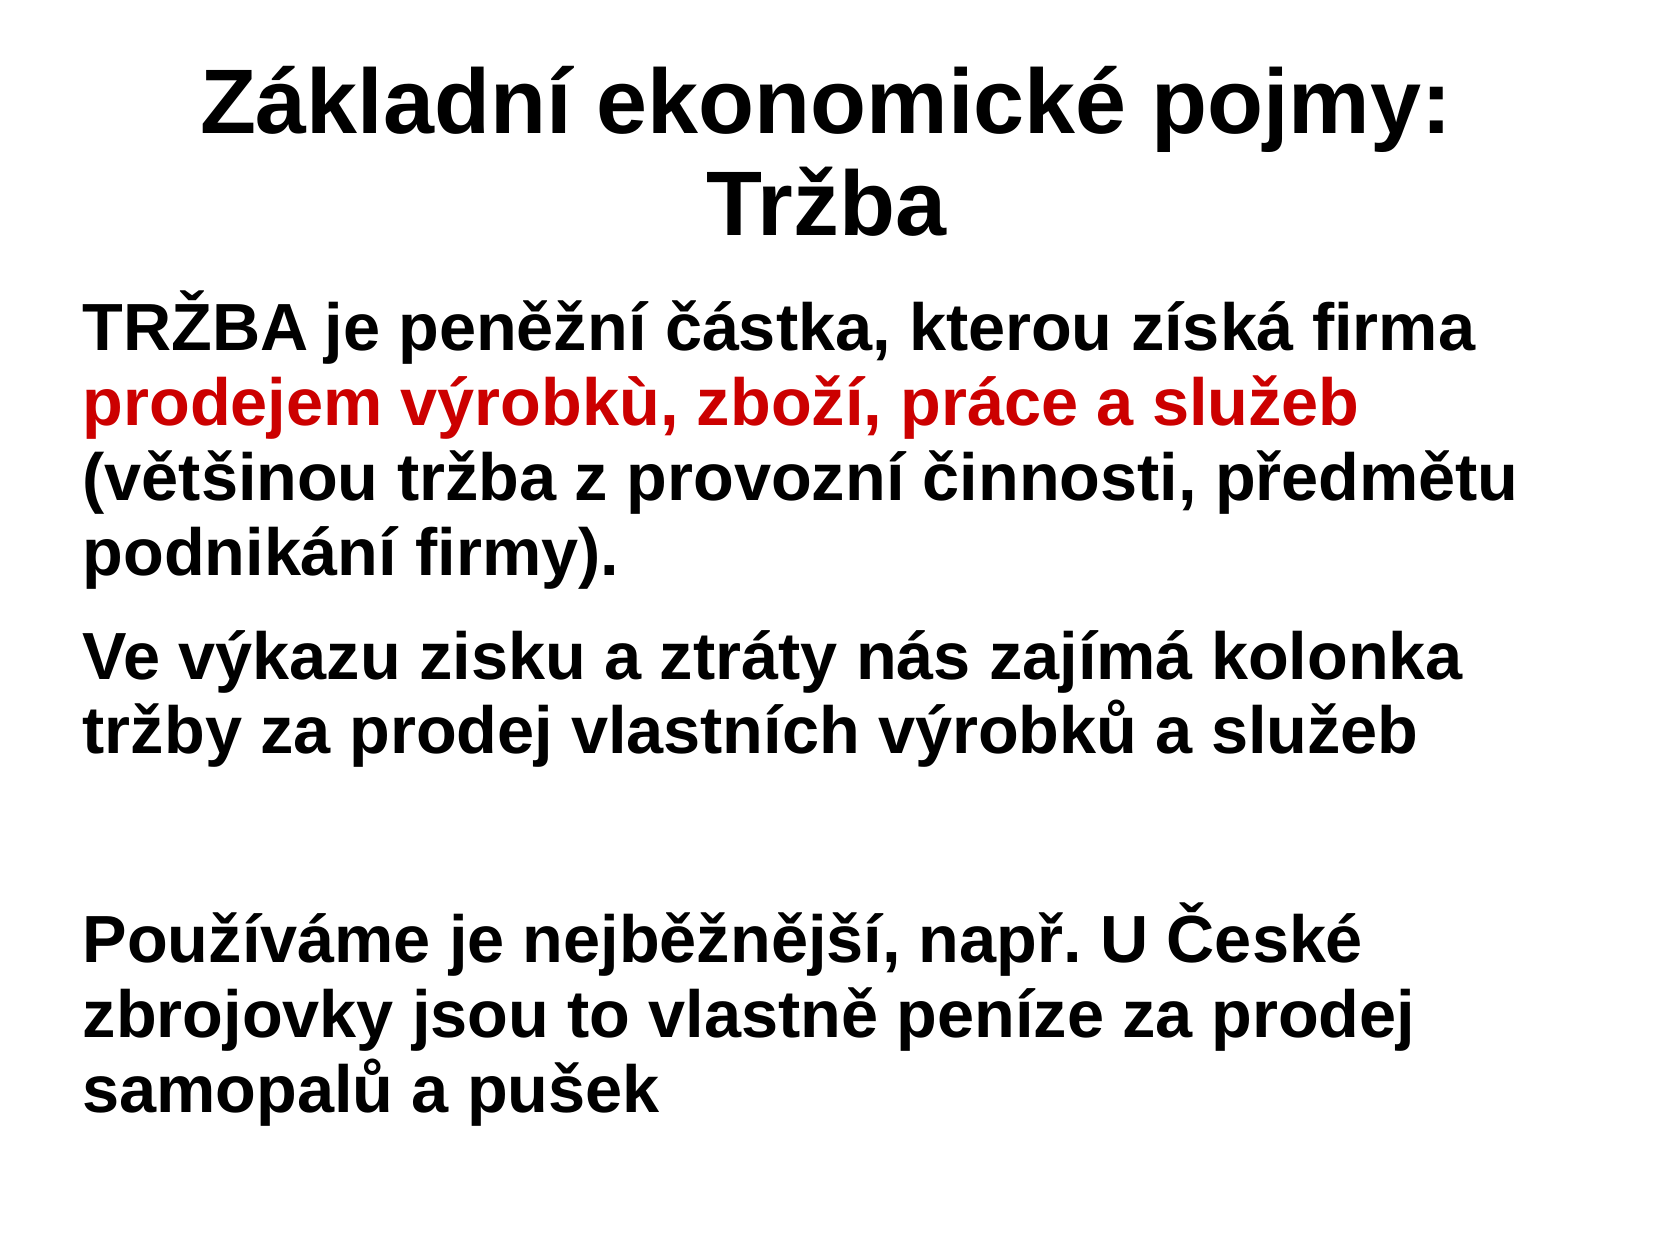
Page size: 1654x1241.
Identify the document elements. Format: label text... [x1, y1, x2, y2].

title Základní ekonomické pojmy: Tržba [82, 49, 1571, 257]
list TRŽBA je peněžní částka, kterou získá firma prodejem výrobkù, zboží, práce a služeb (většinou tržba z provozní činnosti, předmětu podnikání firmy). Ve výkazu zisku a ztráty nás zajímá kolonka tržby za prodej vlastních výrobků a služeb Používáme je nejběžnější, např. U České zbrojovky jsou to vlastně peníze za prodej samopalů a pušek [82, 290, 1571, 1127]
